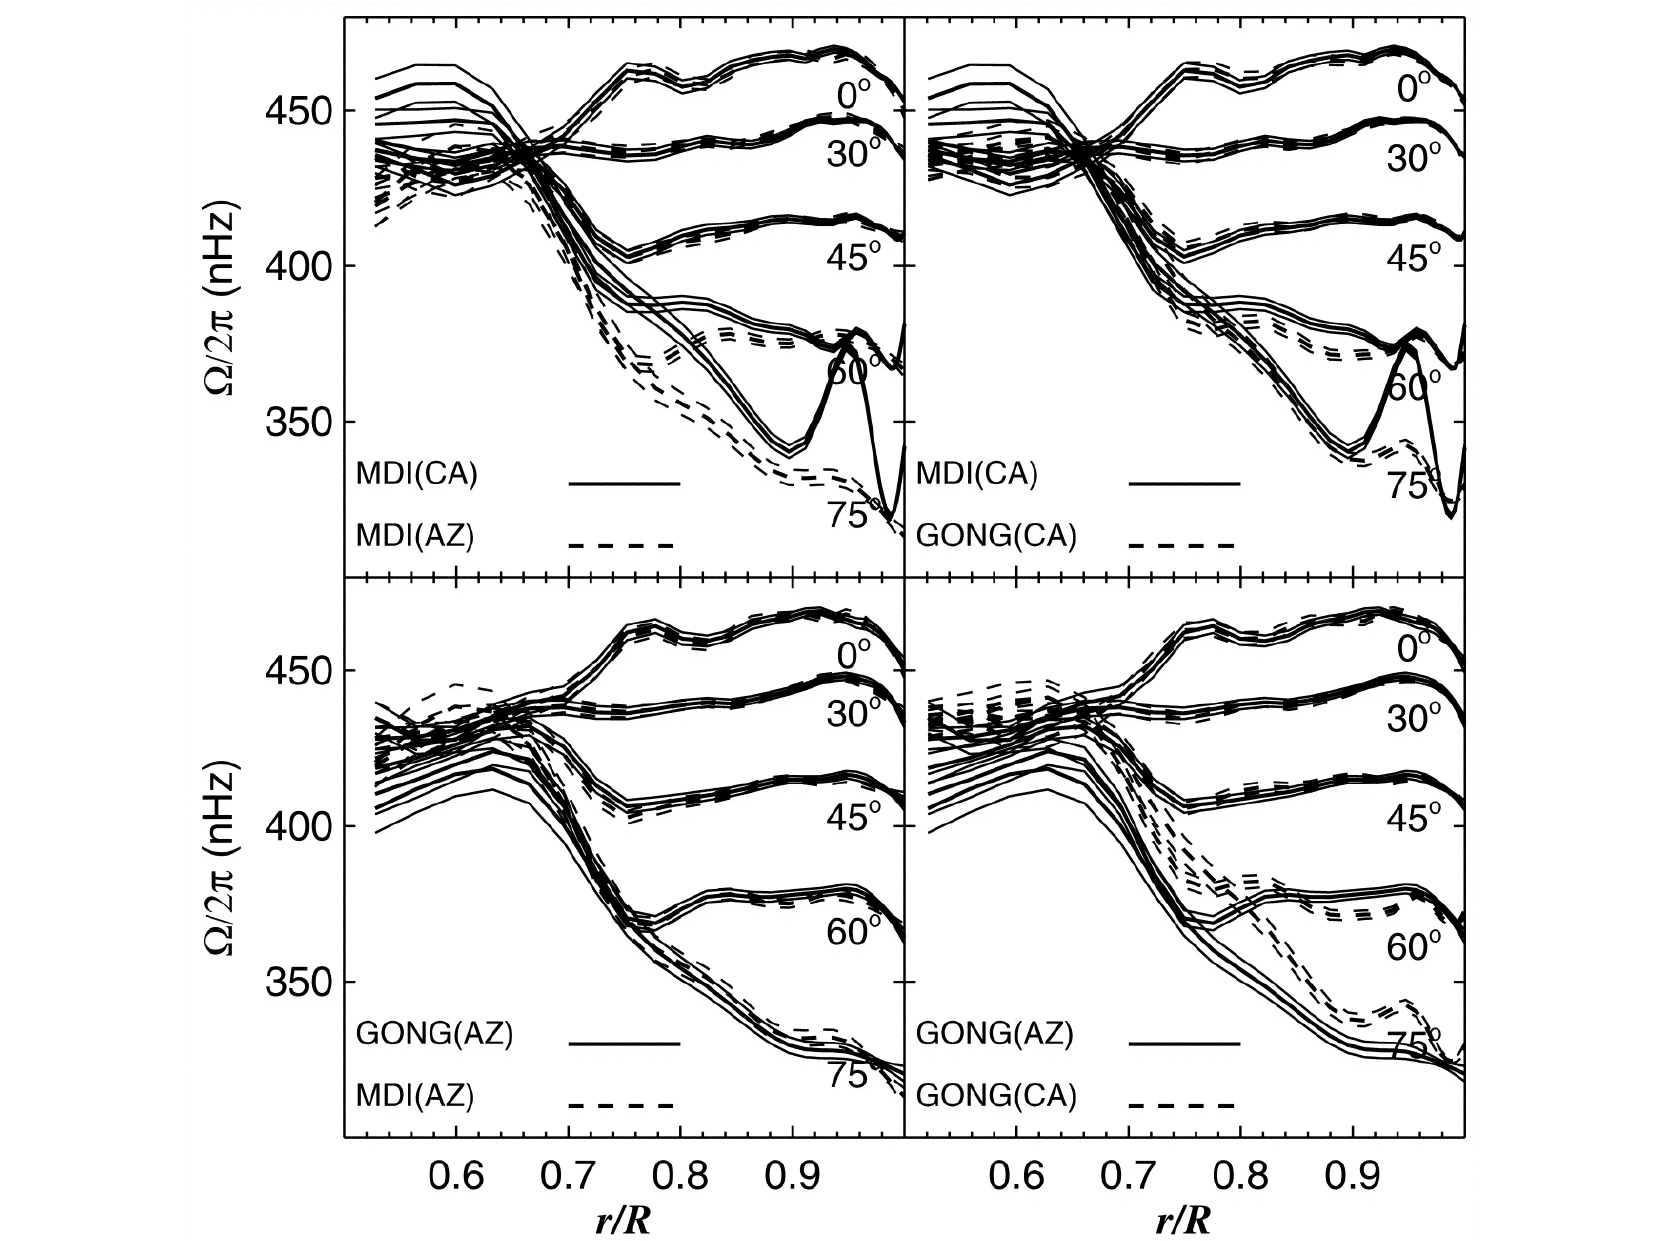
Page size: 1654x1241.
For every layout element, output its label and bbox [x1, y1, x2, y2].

picture [189, 3, 1478, 1241]
